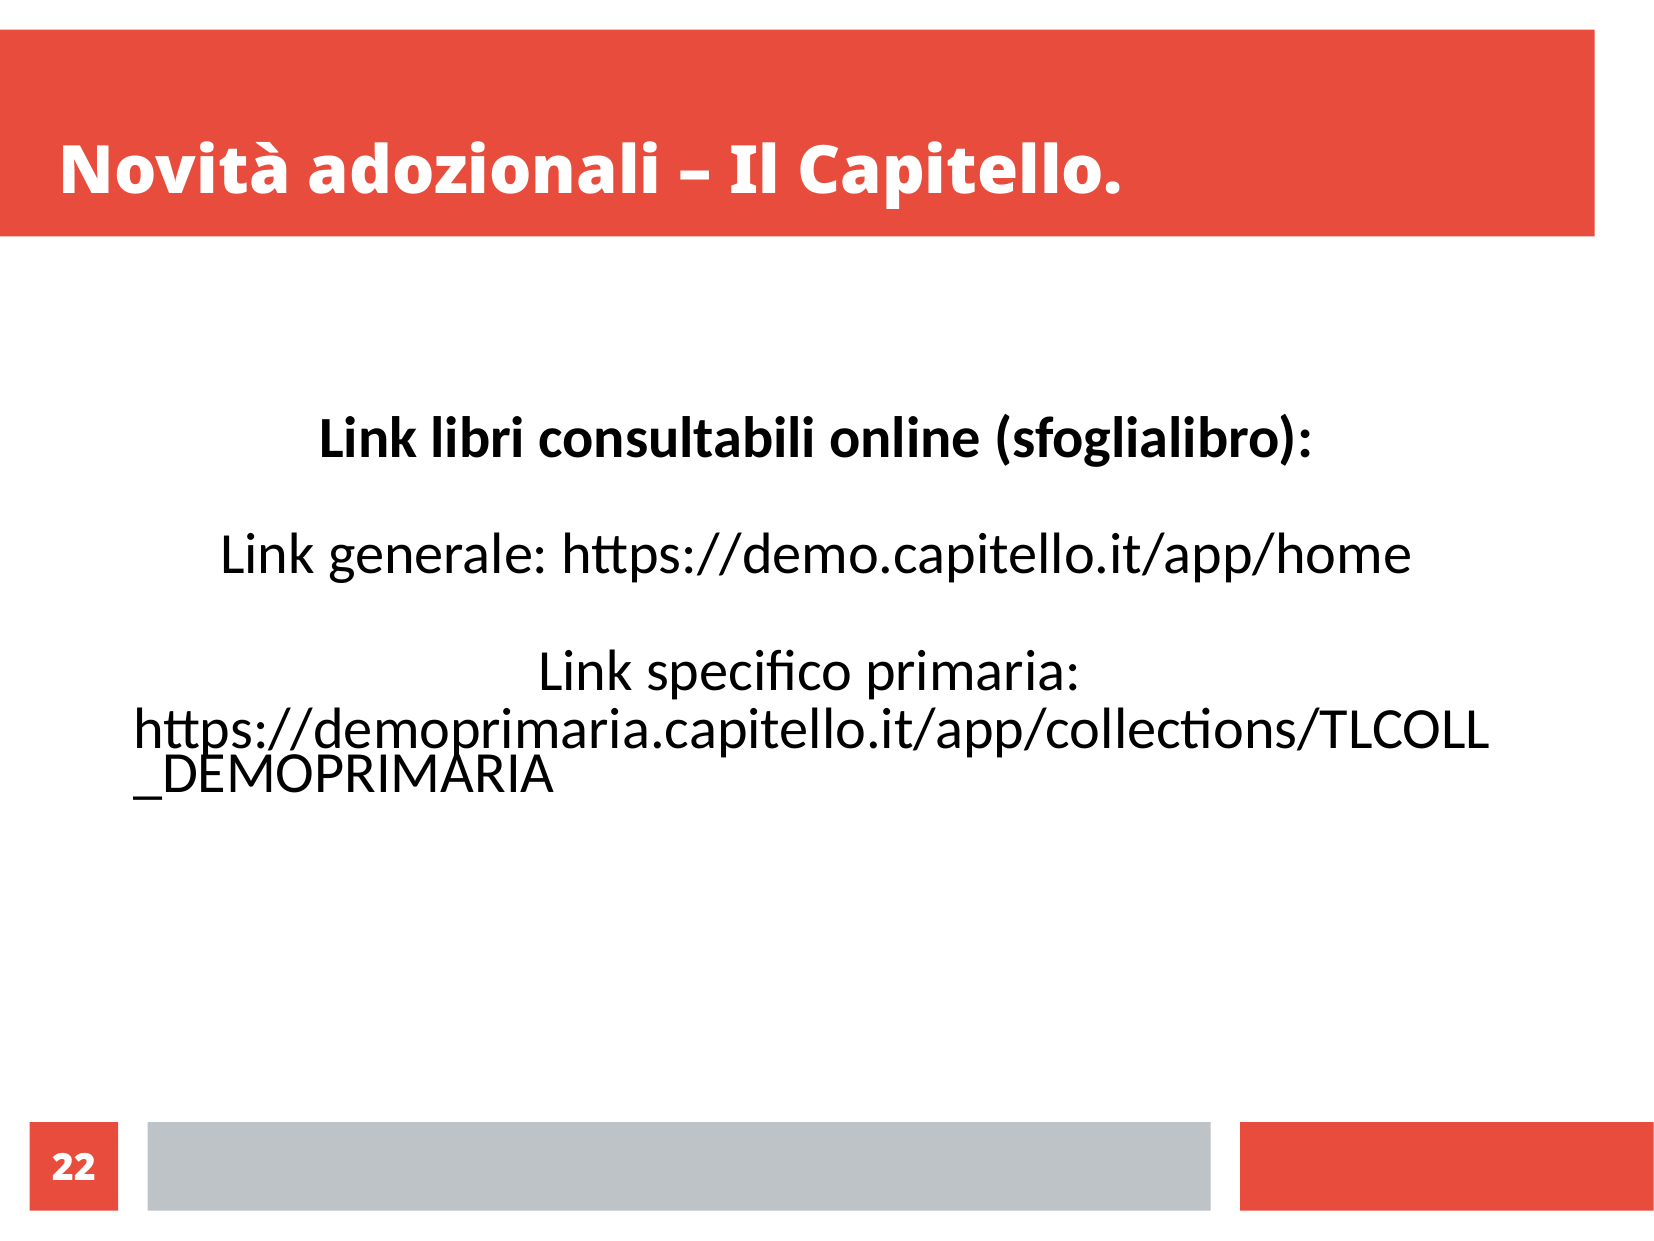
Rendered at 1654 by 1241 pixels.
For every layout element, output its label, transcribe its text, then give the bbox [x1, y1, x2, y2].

text_box Link libri consultabili online (sfoglialibro): Link generale: https://demo.capitello.it/app/home Link specifico primaria: https://demoprimaria.capitello.it/app/collections/TLCOLL_DEMOPRIMARIA [118, 347, 1515, 1000]
title Novità adozionali – Il Capitello. [59, 59, 1595, 207]
text_box <numero> [29, 1122, 119, 1211]
